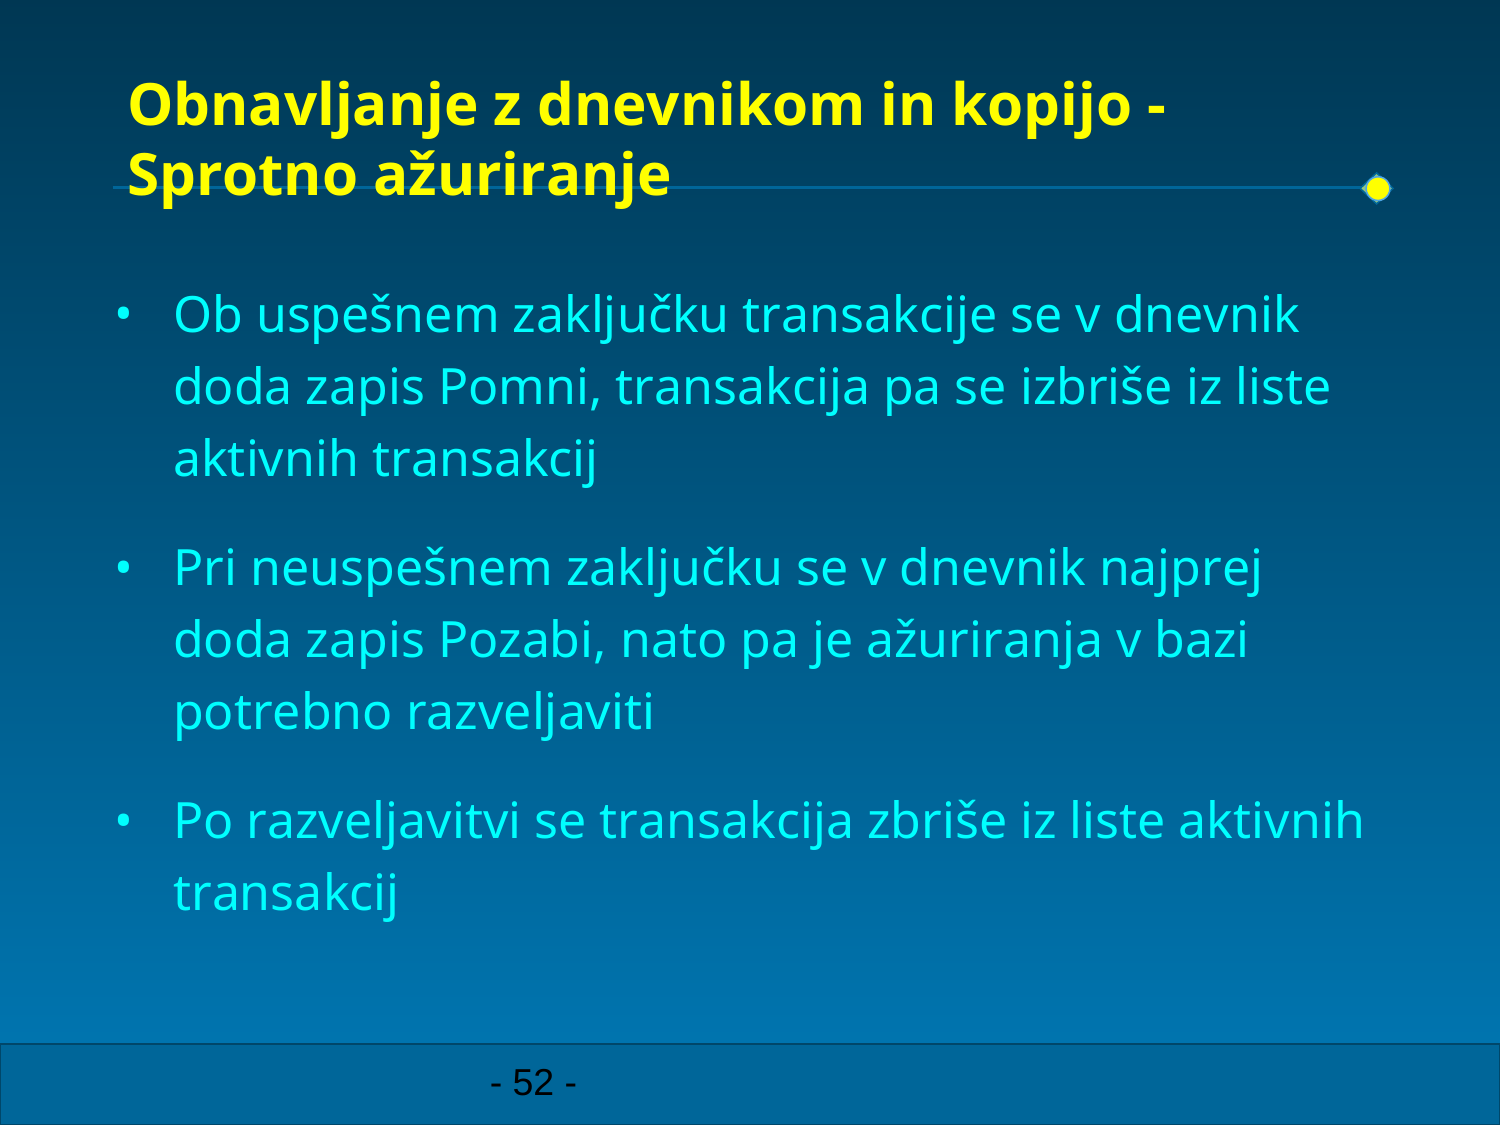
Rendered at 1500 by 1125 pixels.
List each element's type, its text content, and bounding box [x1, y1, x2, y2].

title Obnavljanje z dnevnikom in kopijo - Sprotno ažuriranje [112, 60, 1388, 216]
list Ob uspešnem zaključku transakcije se v dnevnik doda zapis Pomni, transakcija pa se izbriše iz liste aktivnih transakcij Pri neuspešnem zaključku se v dnevnik najprej doda zapis Pozabi, nato pa je ažuriranja v bazi potrebno razveljaviti Po razveljavitvi se transakcija zbriše iz liste aktivnih transakcij [99, 262, 1412, 1035]
